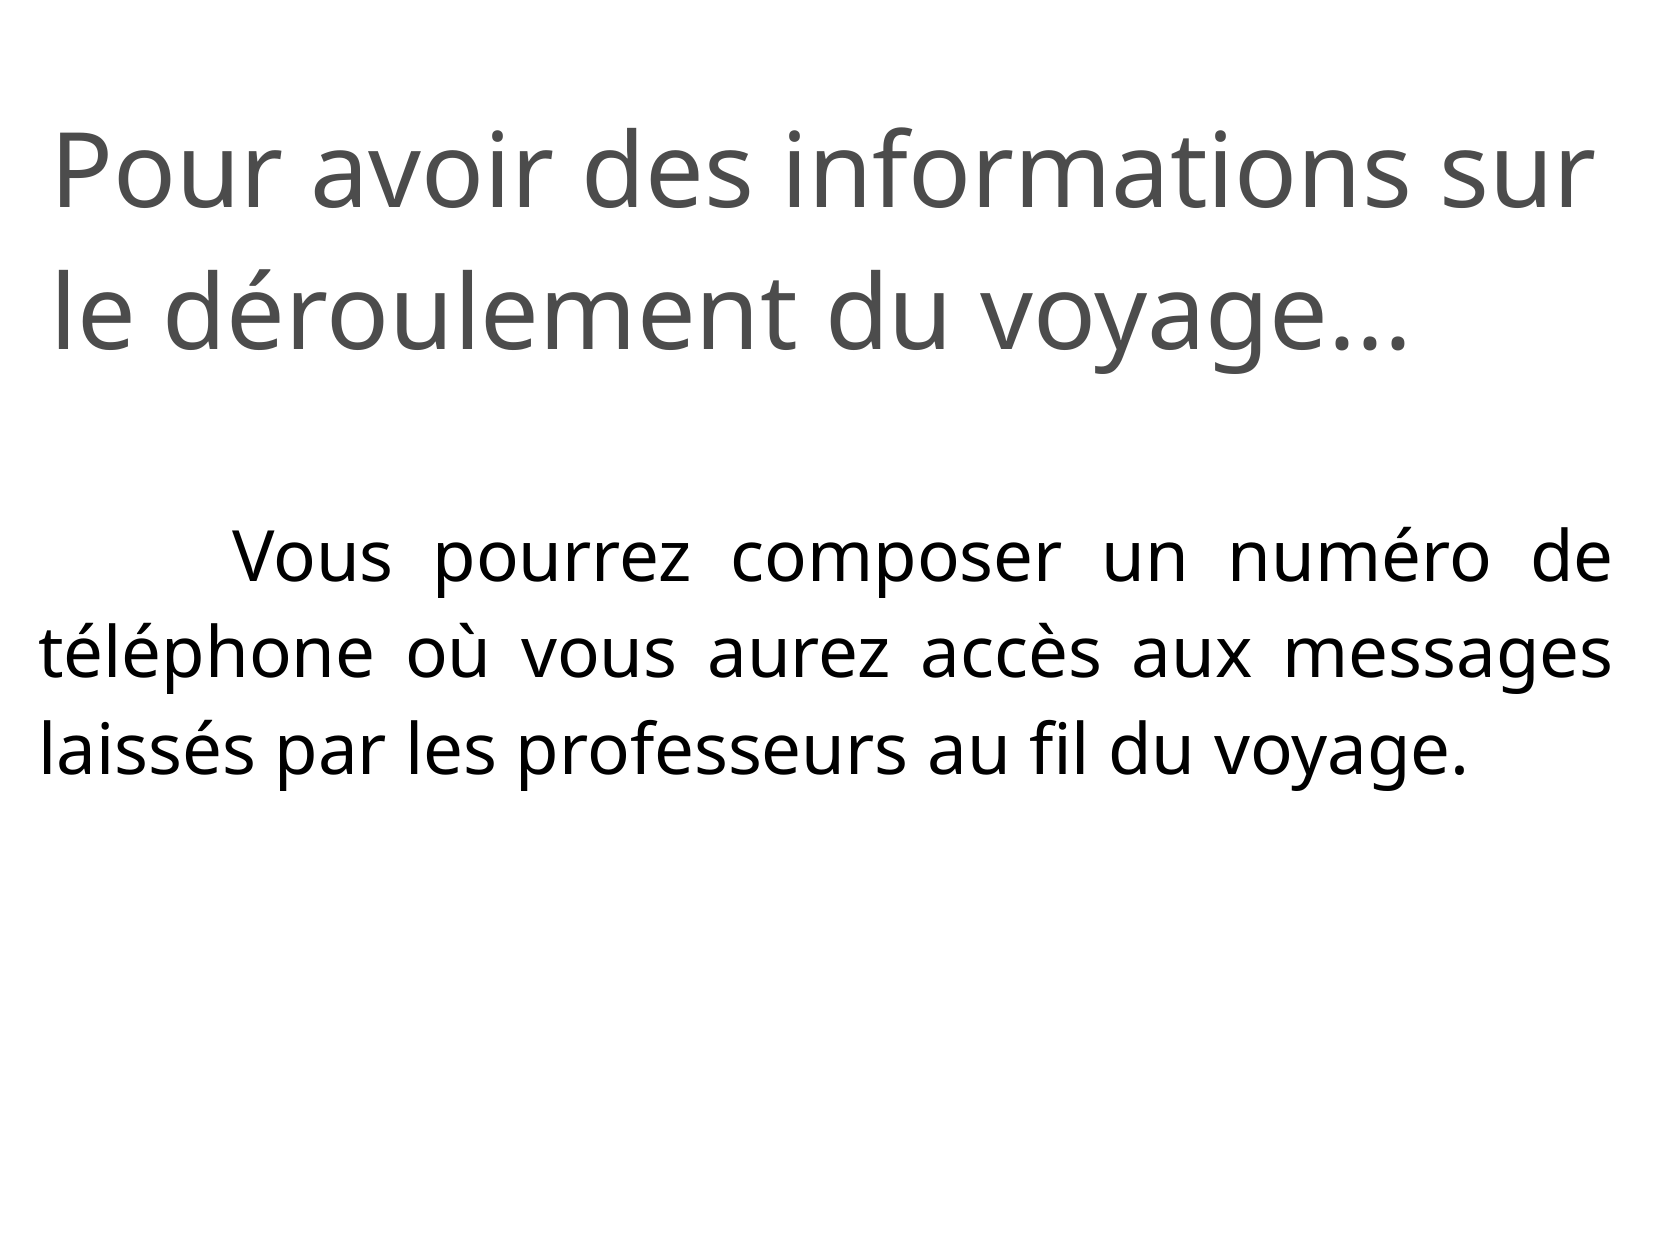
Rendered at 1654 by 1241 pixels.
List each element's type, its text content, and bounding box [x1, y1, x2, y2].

text_box Pour avoir des informations sur le déroulement du voyage... [35, 88, 1619, 331]
text_box Vous pourrez composer un numéro de téléphone où vous aurez accès aux messages laissés par les professeurs au fil du voyage. [23, 498, 1630, 745]
